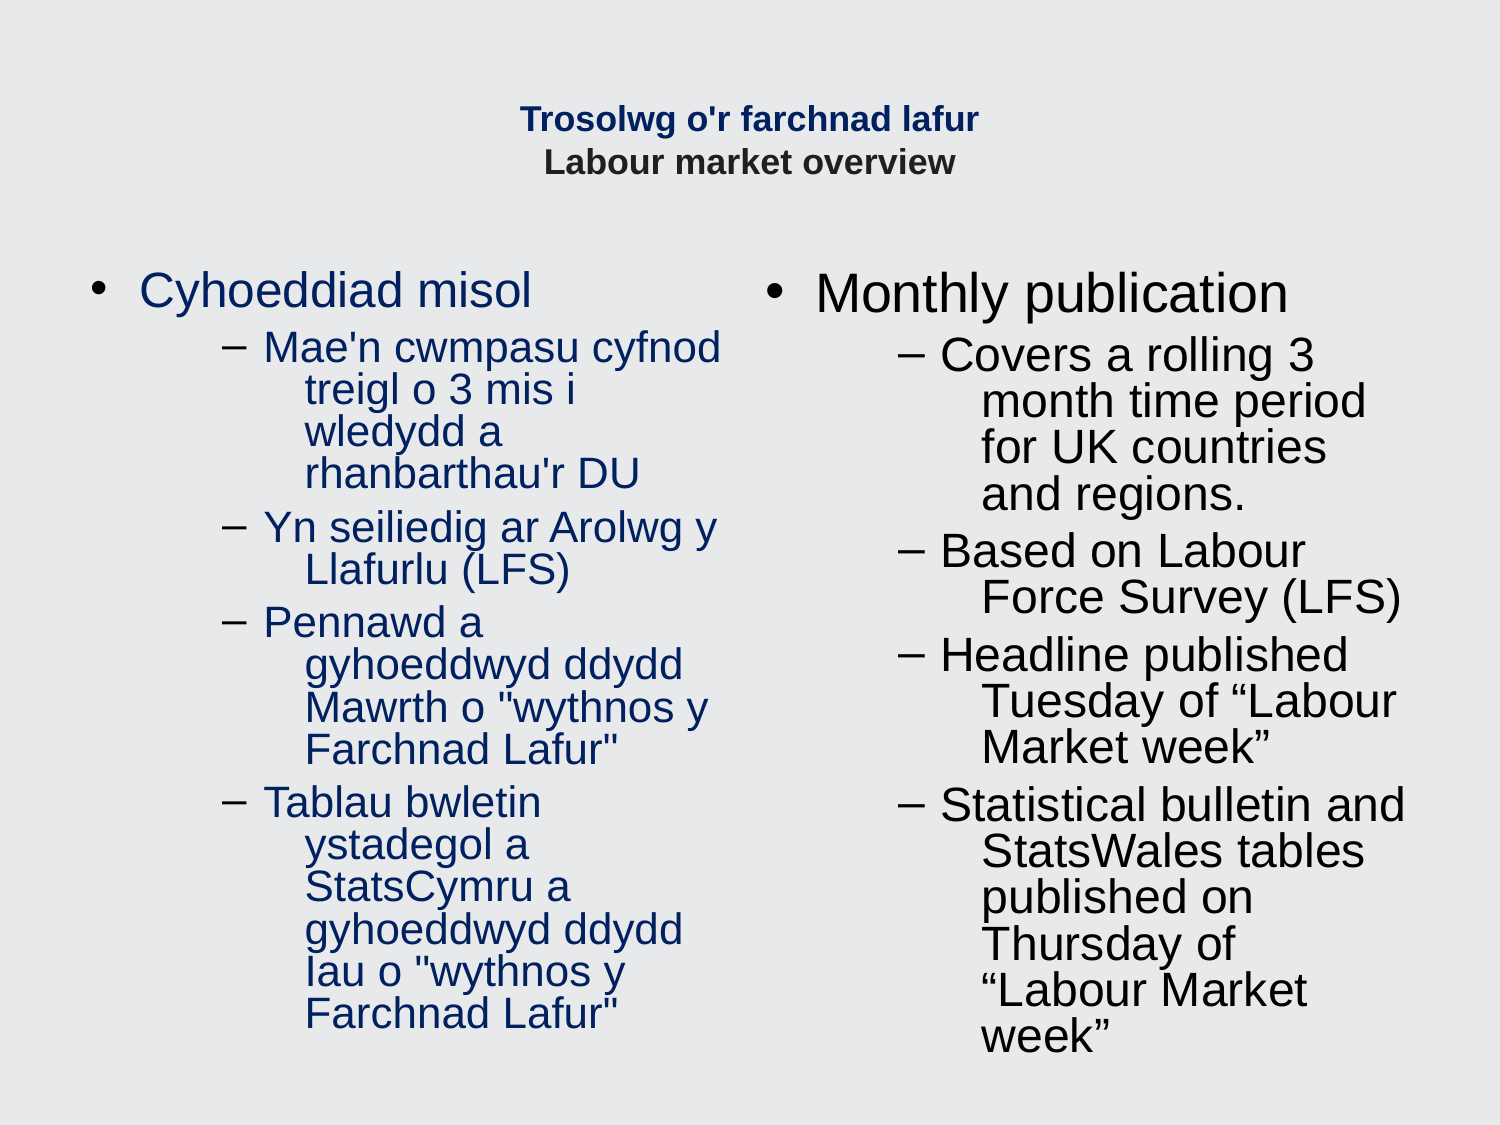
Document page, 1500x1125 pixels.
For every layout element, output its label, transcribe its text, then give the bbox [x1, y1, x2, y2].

text_box Cyhoeddiad misol Mae'n cwmpasu cyfnod treigl o 3 mis i wledydd a rhanbarthau'r DU Yn seiliedig ar Arolwg y Llafurlu (LFS) Pennawd a gyhoeddwyd ddydd Mawrth o "wythnos y Farchnad Lafur" Tablau bwletin ystadegol a StatsCymru a gyhoeddwyd ddydd Iau o "wythnos y Farchnad Lafur" [75, 262, 751, 1059]
title Trosolwg o'r farchnad lafur Labour market overview [75, 45, 1426, 233]
list Monthly publication Covers a rolling 3 month time period for UK countries and regions. Based on Labour Force Survey (LFS) Headline published Tuesday of “Labour Market week” Statistical bulletin and StatsWales tables published on Thursday of “Labour Market week” [750, 262, 1426, 1125]
